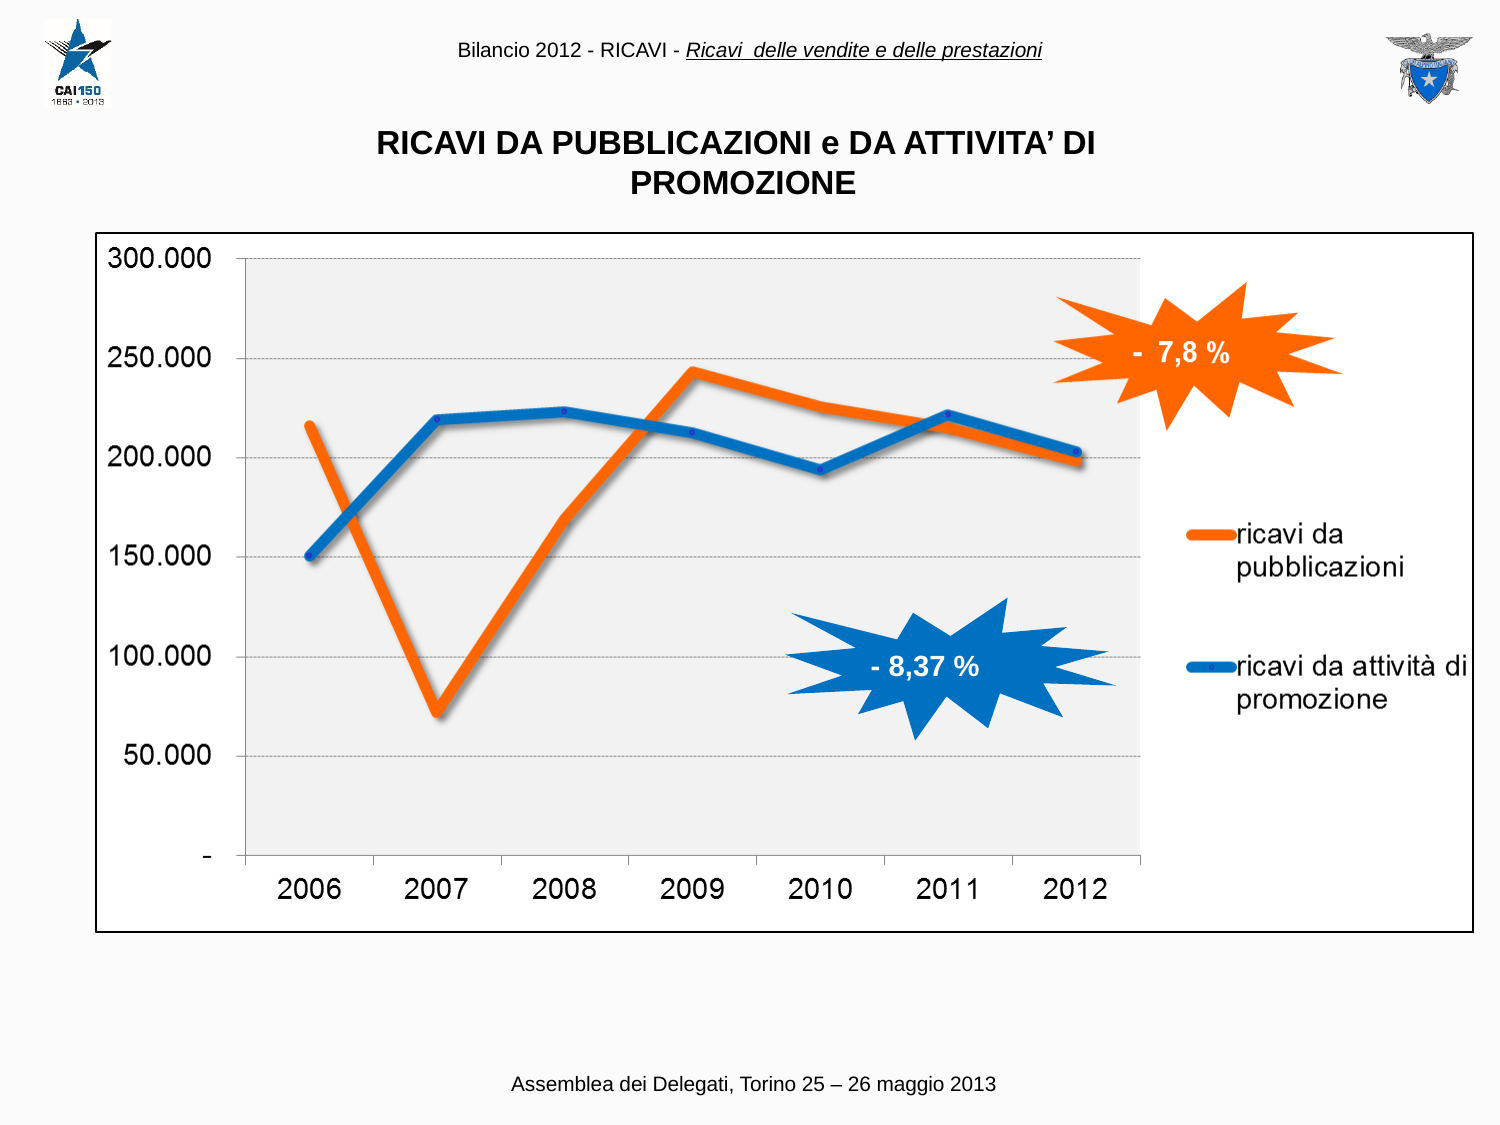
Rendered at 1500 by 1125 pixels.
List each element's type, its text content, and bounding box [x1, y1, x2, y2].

text_box Assemblea dei Delegati, Torino 25 – 26 maggio 2013 [269, 1062, 1239, 1105]
chart [87, 224, 1482, 940]
text_box RICAVI DA PUBBLICAZIONI e DA ATTIVITA’ DI PROMOZIONE [246, 105, 1227, 217]
picture [43, 19, 112, 108]
text_box - 8,37 % [785, 597, 1117, 741]
picture [1382, 29, 1477, 112]
text_box Bilancio 2012 - RICAVI - Ricavi delle vendite e delle prestazioni [415, 29, 1085, 70]
